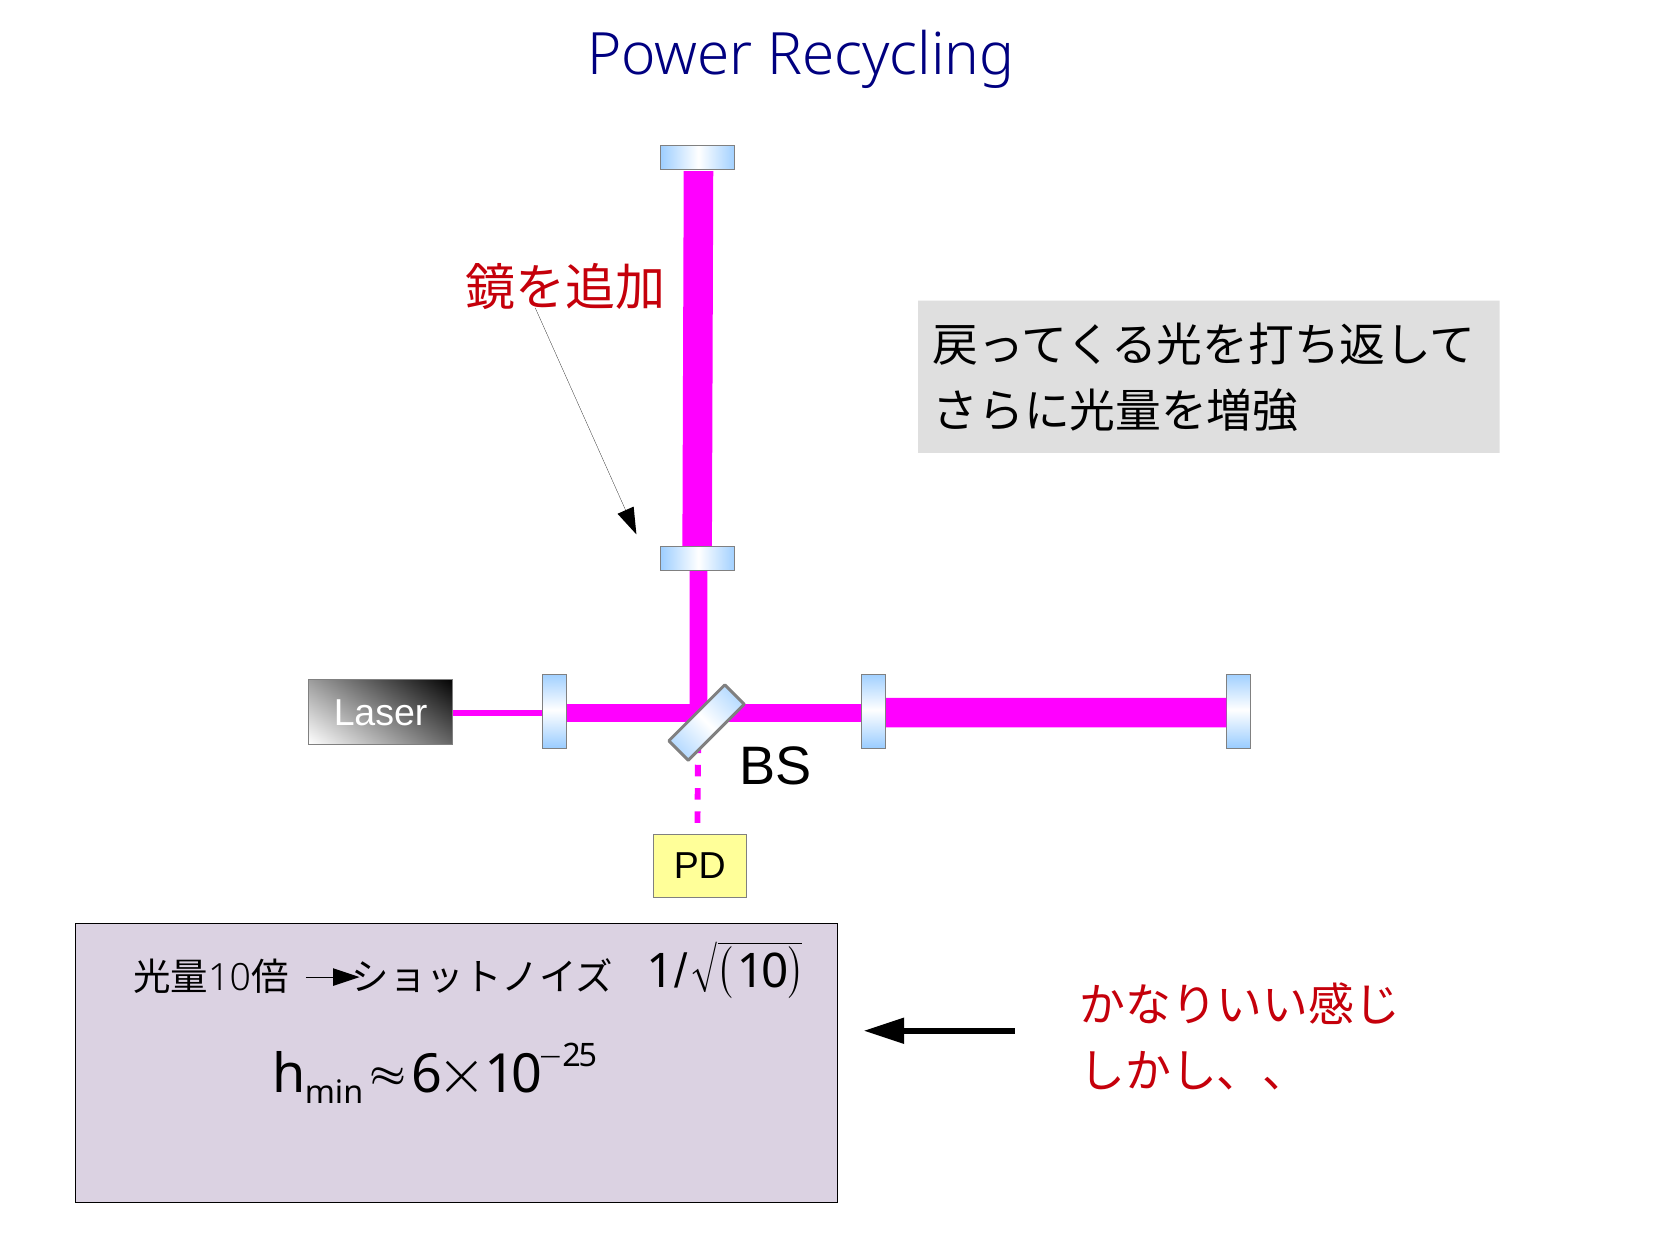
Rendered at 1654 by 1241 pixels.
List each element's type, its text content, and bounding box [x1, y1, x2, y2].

text_box [660, 145, 735, 170]
text_box [75, 923, 838, 1203]
text_box 光量10倍 ショットノイズ [118, 939, 651, 1011]
chart [265, 1041, 602, 1112]
text_box かなりいい感じ しかし、、 [1065, 960, 1417, 1114]
text_box [660, 546, 735, 571]
text_box [668, 684, 745, 761]
text_box 戻ってくる光を打ち返して さらに光量を増強 [918, 300, 1500, 453]
text_box [1226, 674, 1251, 749]
text_box BS [724, 727, 840, 804]
text_box PD [653, 834, 747, 898]
text_box 鏡を追加 [450, 240, 682, 330]
text_box [542, 674, 567, 749]
text_box Laser [308, 679, 453, 745]
text_box [861, 674, 886, 749]
chart [640, 939, 810, 1002]
text_box Power Recycling [572, 5, 1081, 108]
